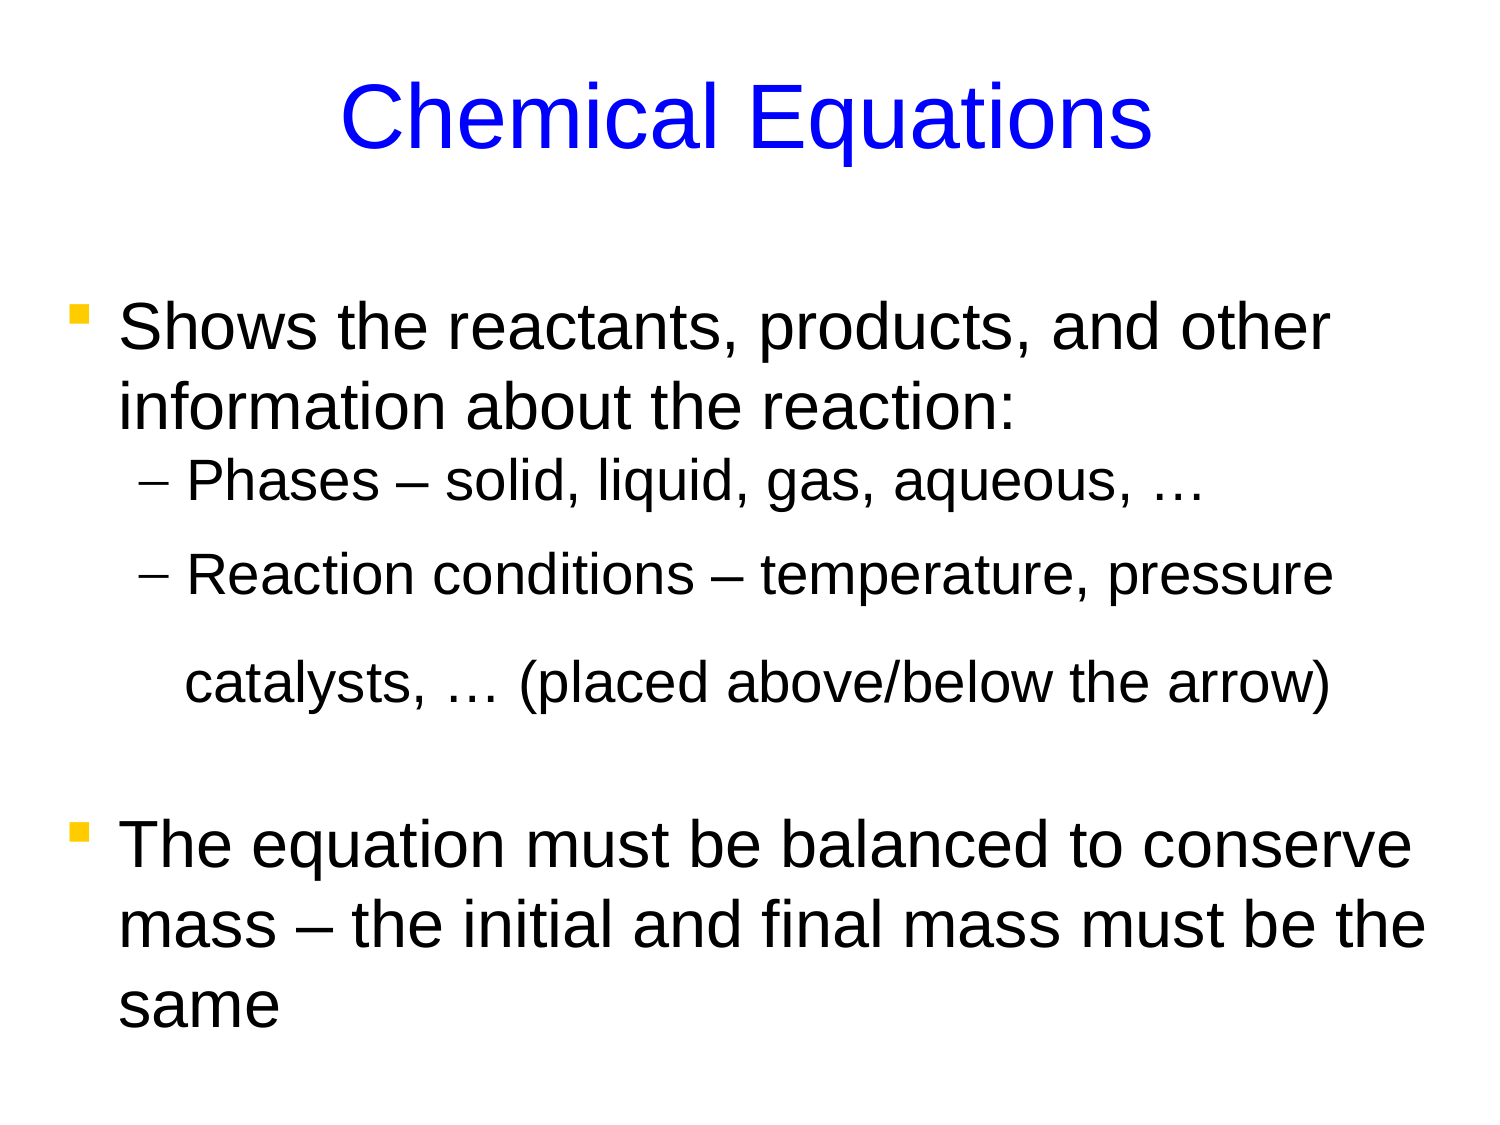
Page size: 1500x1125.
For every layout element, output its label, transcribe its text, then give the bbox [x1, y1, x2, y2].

title Chemical Equations [49, 37, 1446, 188]
list Shows the reactants, products, and other information about the reaction: Phases – solid, liquid, gas, aqueous, … Reaction conditions – temperature, pressure catalysts, … (placed above/below the arrow) The equation must be balanced to conserve mass – the initial and final mass must be the same [49, 274, 1451, 1049]
